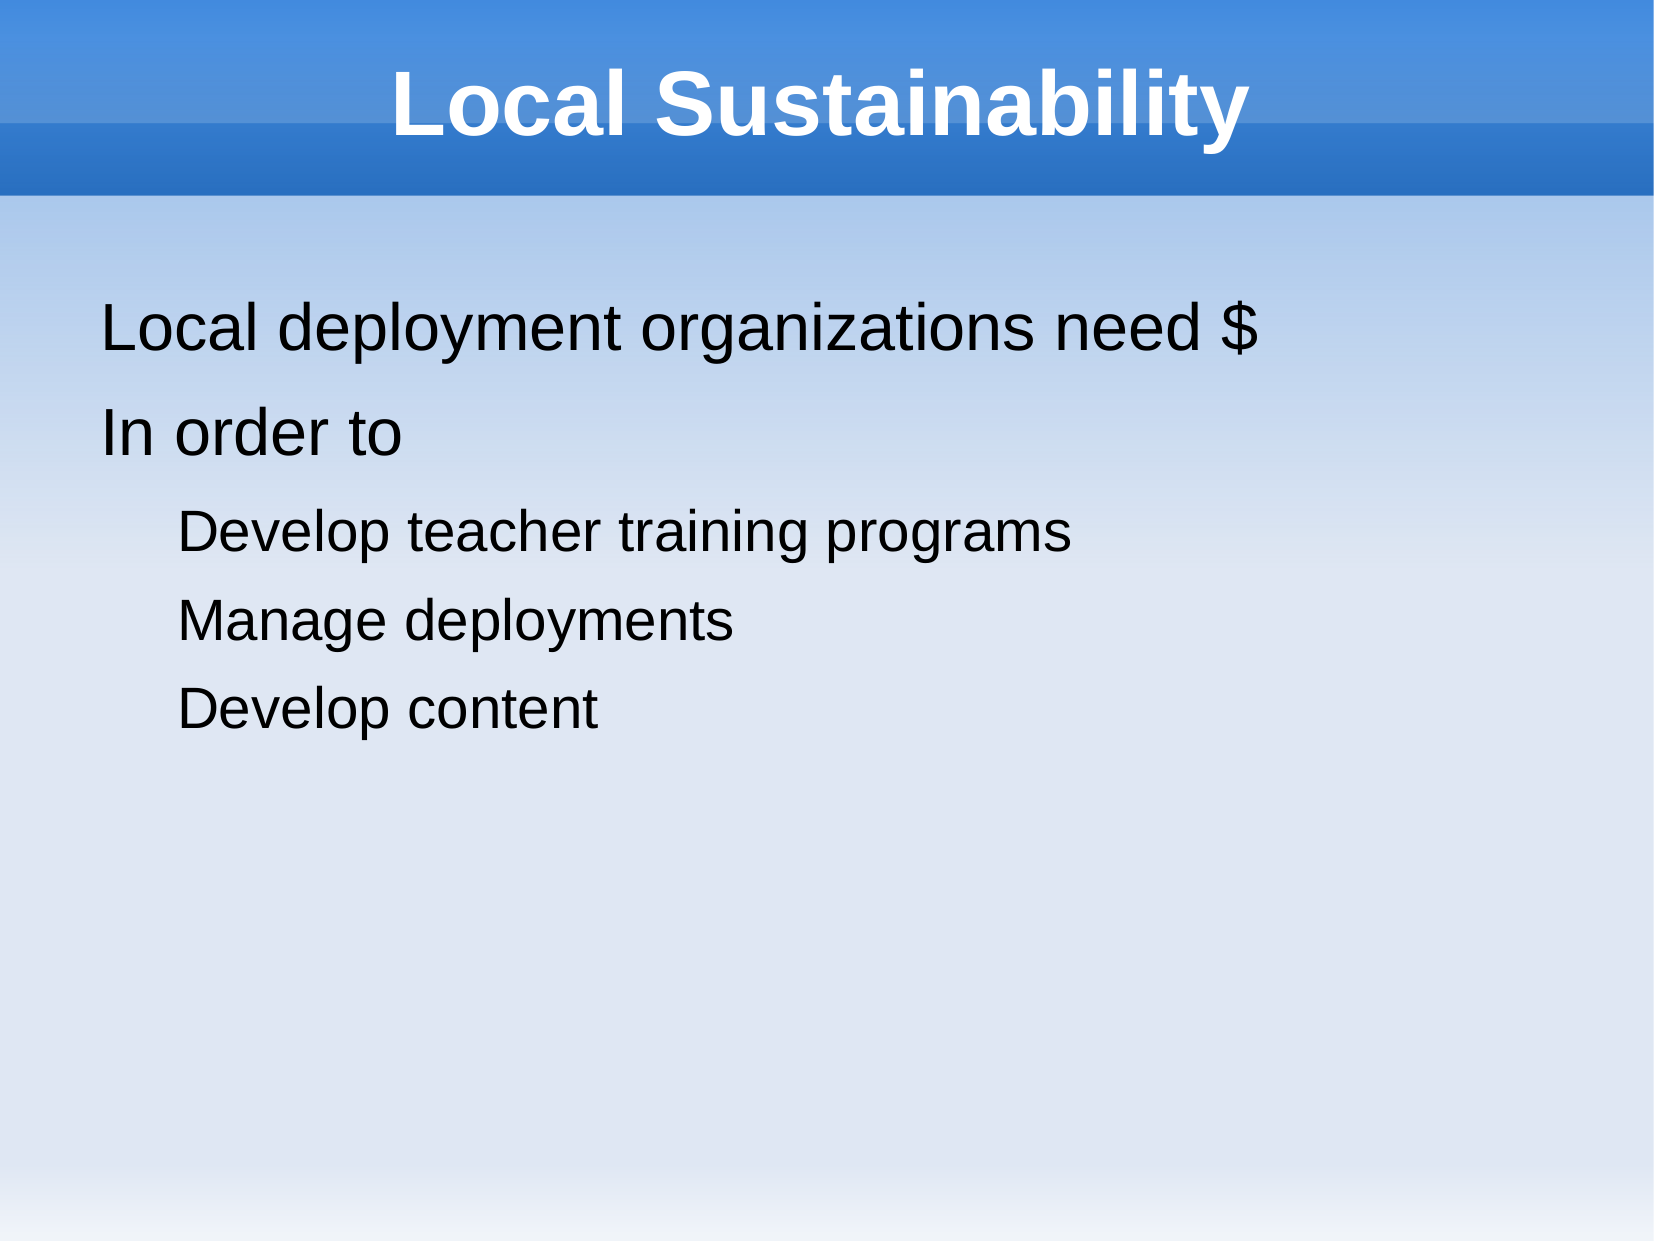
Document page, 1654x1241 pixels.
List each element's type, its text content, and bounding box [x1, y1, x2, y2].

title Local Sustainability [76, 7, 1565, 200]
picture [0, 0, 1654, 1241]
list Local deployment organizations need $ In order to Develop teacher training programs Manage deployments Develop content [82, 290, 1571, 1094]
